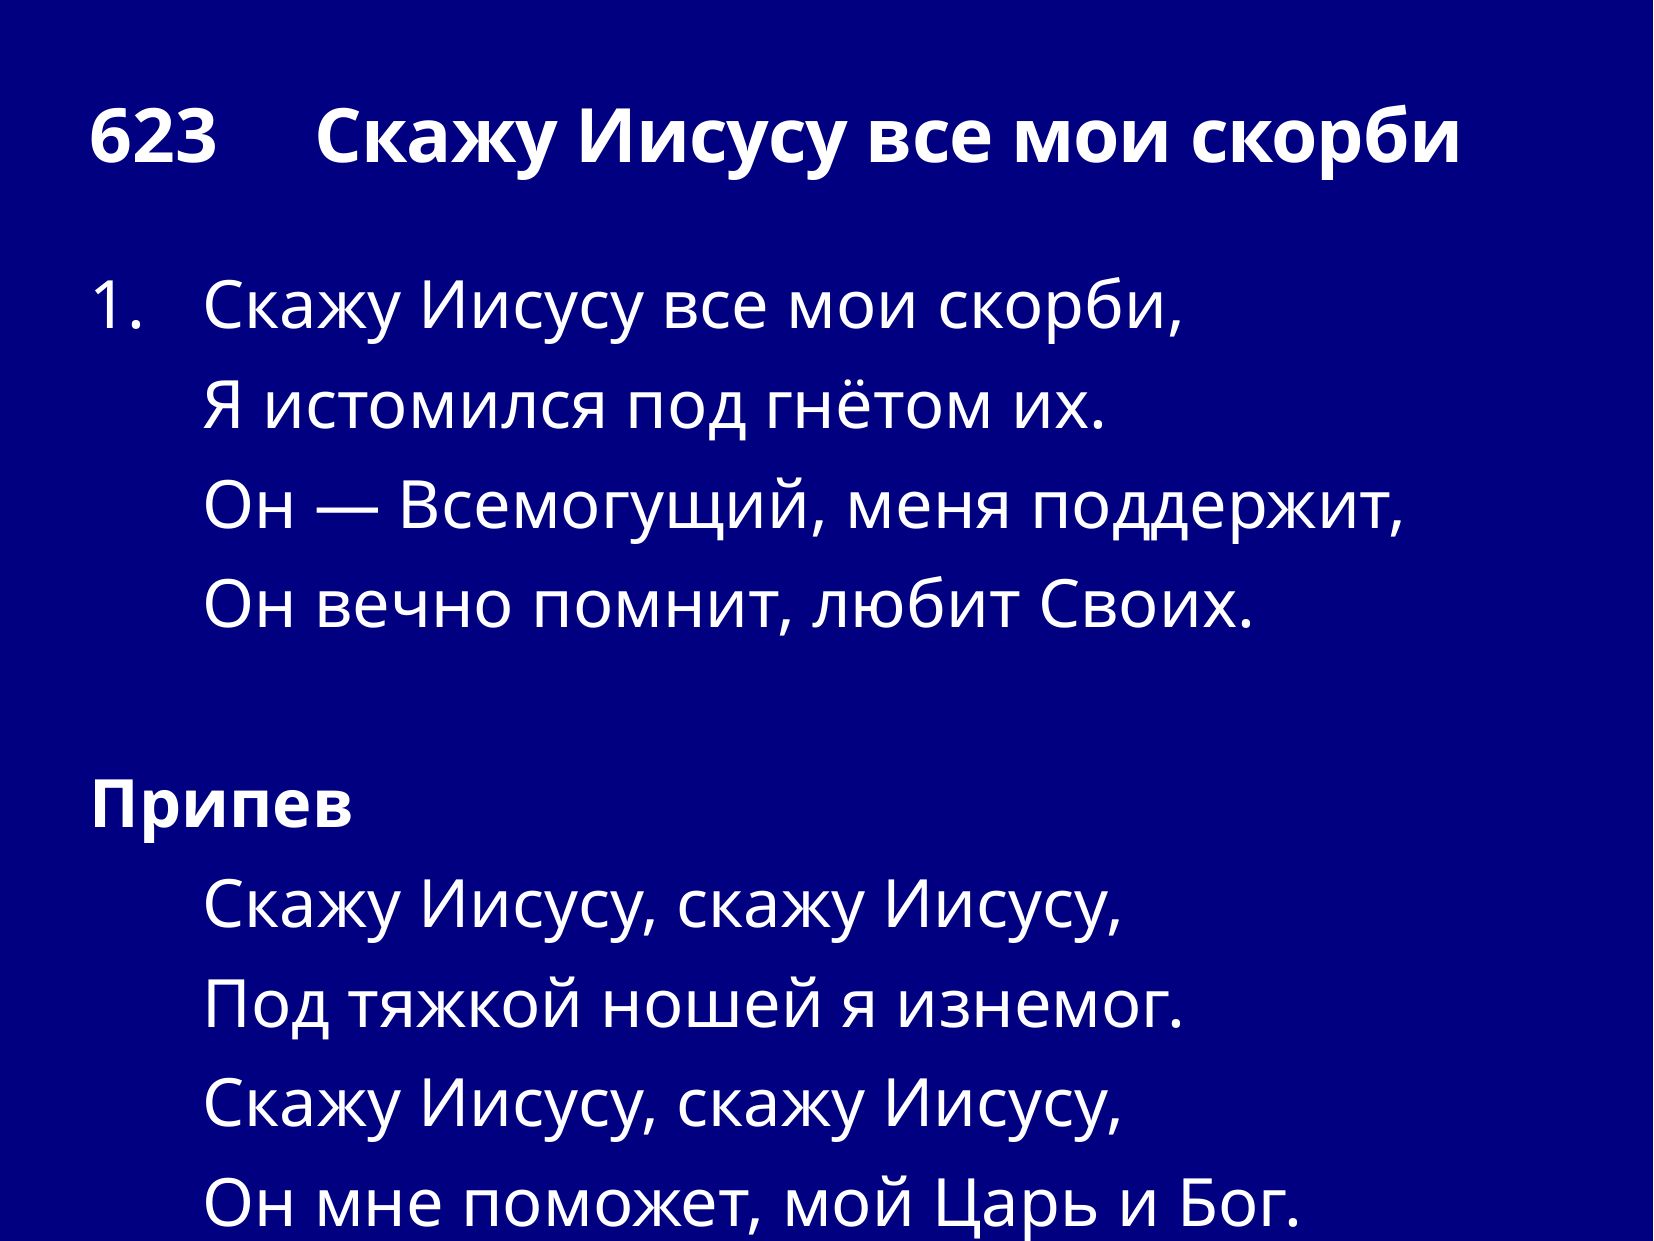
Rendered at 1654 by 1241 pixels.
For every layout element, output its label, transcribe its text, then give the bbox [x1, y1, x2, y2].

text_box 623 Скажу Иисусу все мои скорби [75, 75, 1653, 188]
text_box 1. Скажу Иисусу все мои скорби, Я истомился под гнётом их. Он — Всемогущий, меня поддержит, Он вечно помнит, любит Своих. Припев Скажу Иисусу, скажу Иисусу, Под тяжкой ношей я изнемог. Скажу Иисусу, скажу Иисусу, Он мне поможет, мой Царь и Бог. [75, 188, 1576, 1163]
